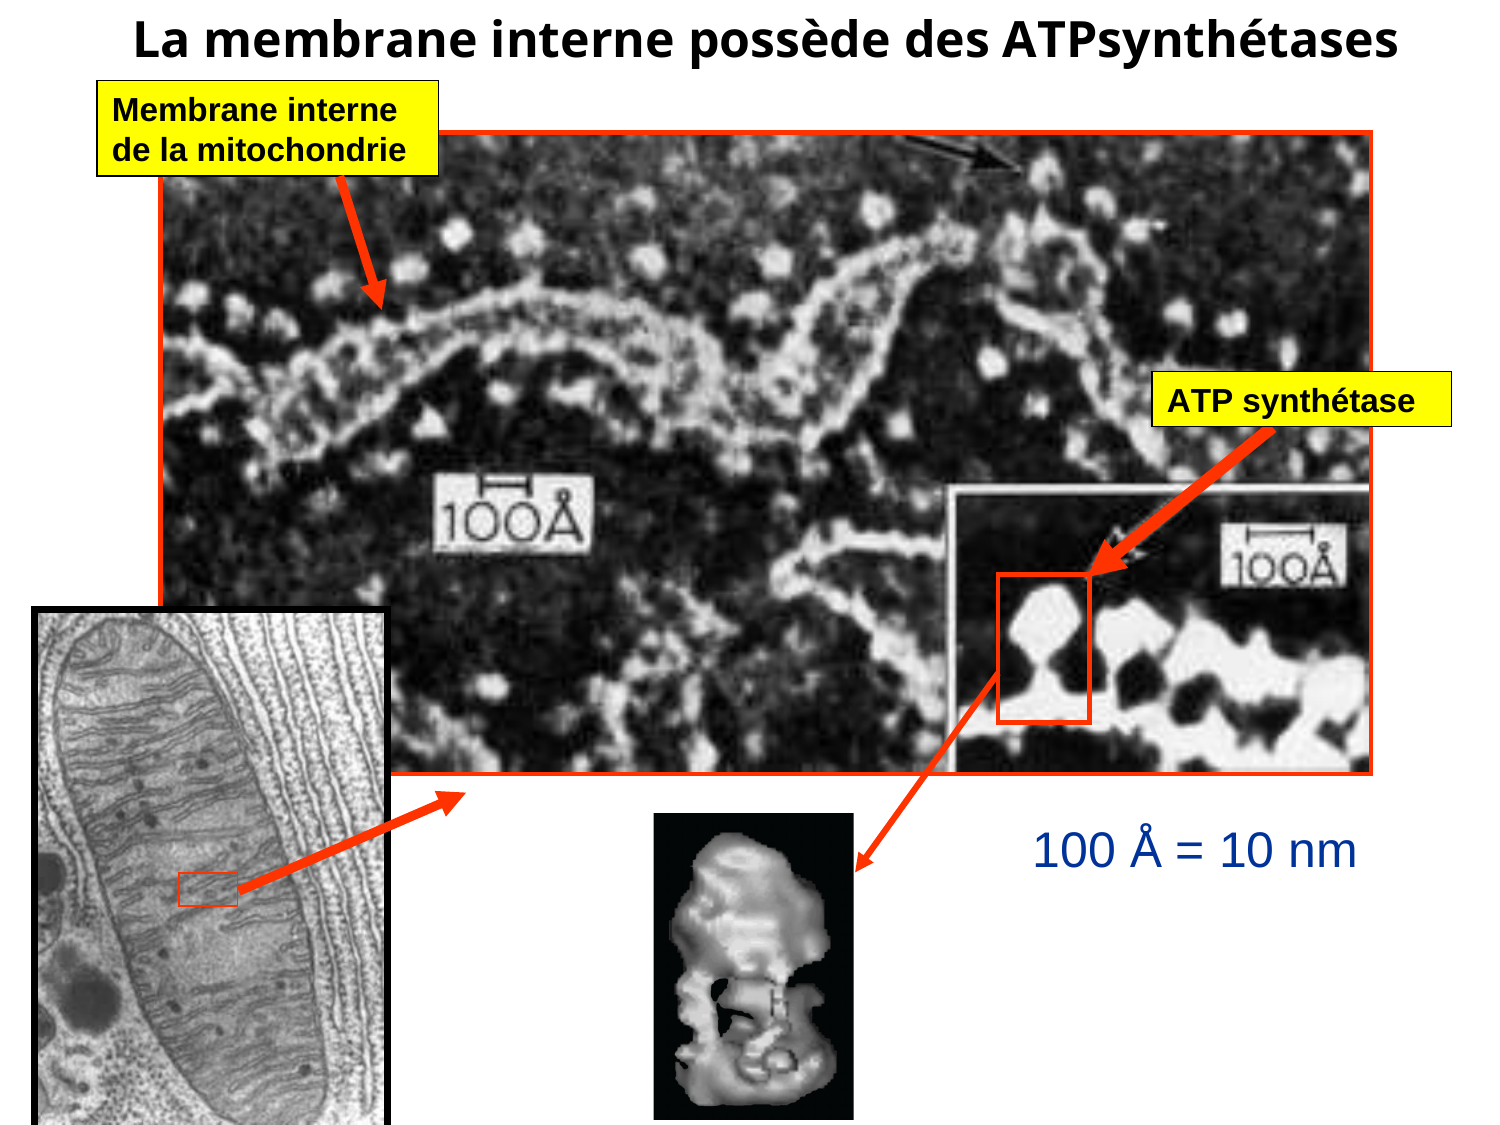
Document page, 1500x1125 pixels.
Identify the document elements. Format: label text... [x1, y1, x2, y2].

picture [653, 813, 854, 1120]
text_box ATP synthétase [1152, 371, 1452, 427]
picture [932, 427, 1369, 772]
text_box La membrane interne possède des ATPsynthétases [117, 0, 1415, 76]
picture [1000, 577, 1087, 720]
picture [37, 612, 385, 1125]
text_box Membrane interne de la mitochondrie [97, 80, 439, 176]
picture [180, 874, 237, 905]
text_box 100 Å = 10 nm [1018, 809, 1374, 886]
picture [162, 134, 1369, 772]
